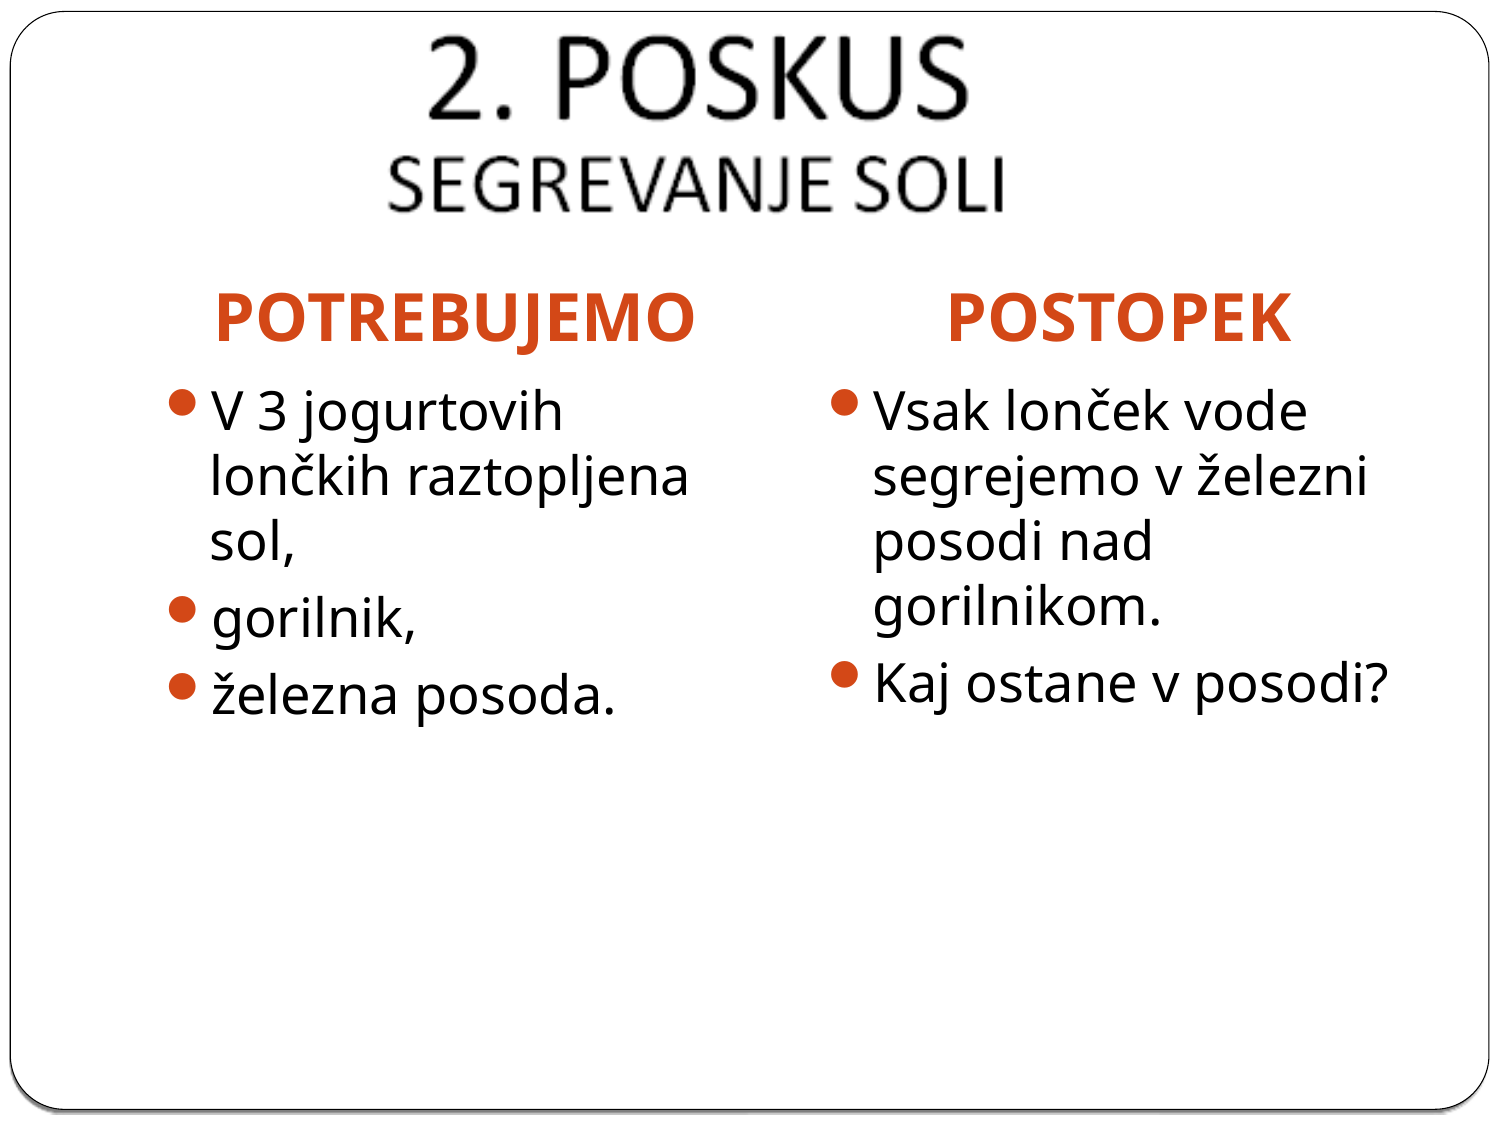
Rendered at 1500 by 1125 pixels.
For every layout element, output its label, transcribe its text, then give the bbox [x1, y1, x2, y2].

list POSTOPEK [812, 237, 1425, 363]
list POTREBUJEMO [150, 237, 763, 363]
picture [372, 30, 1015, 232]
list V 3 jogurtovih lončkih raztopljena sol, gorilnik, železna posoda. [150, 368, 763, 1007]
list Vsak lonček vode segrejemo v železni posodi nad gorilnikom. Kaj ostane v posodi? [812, 368, 1425, 1007]
